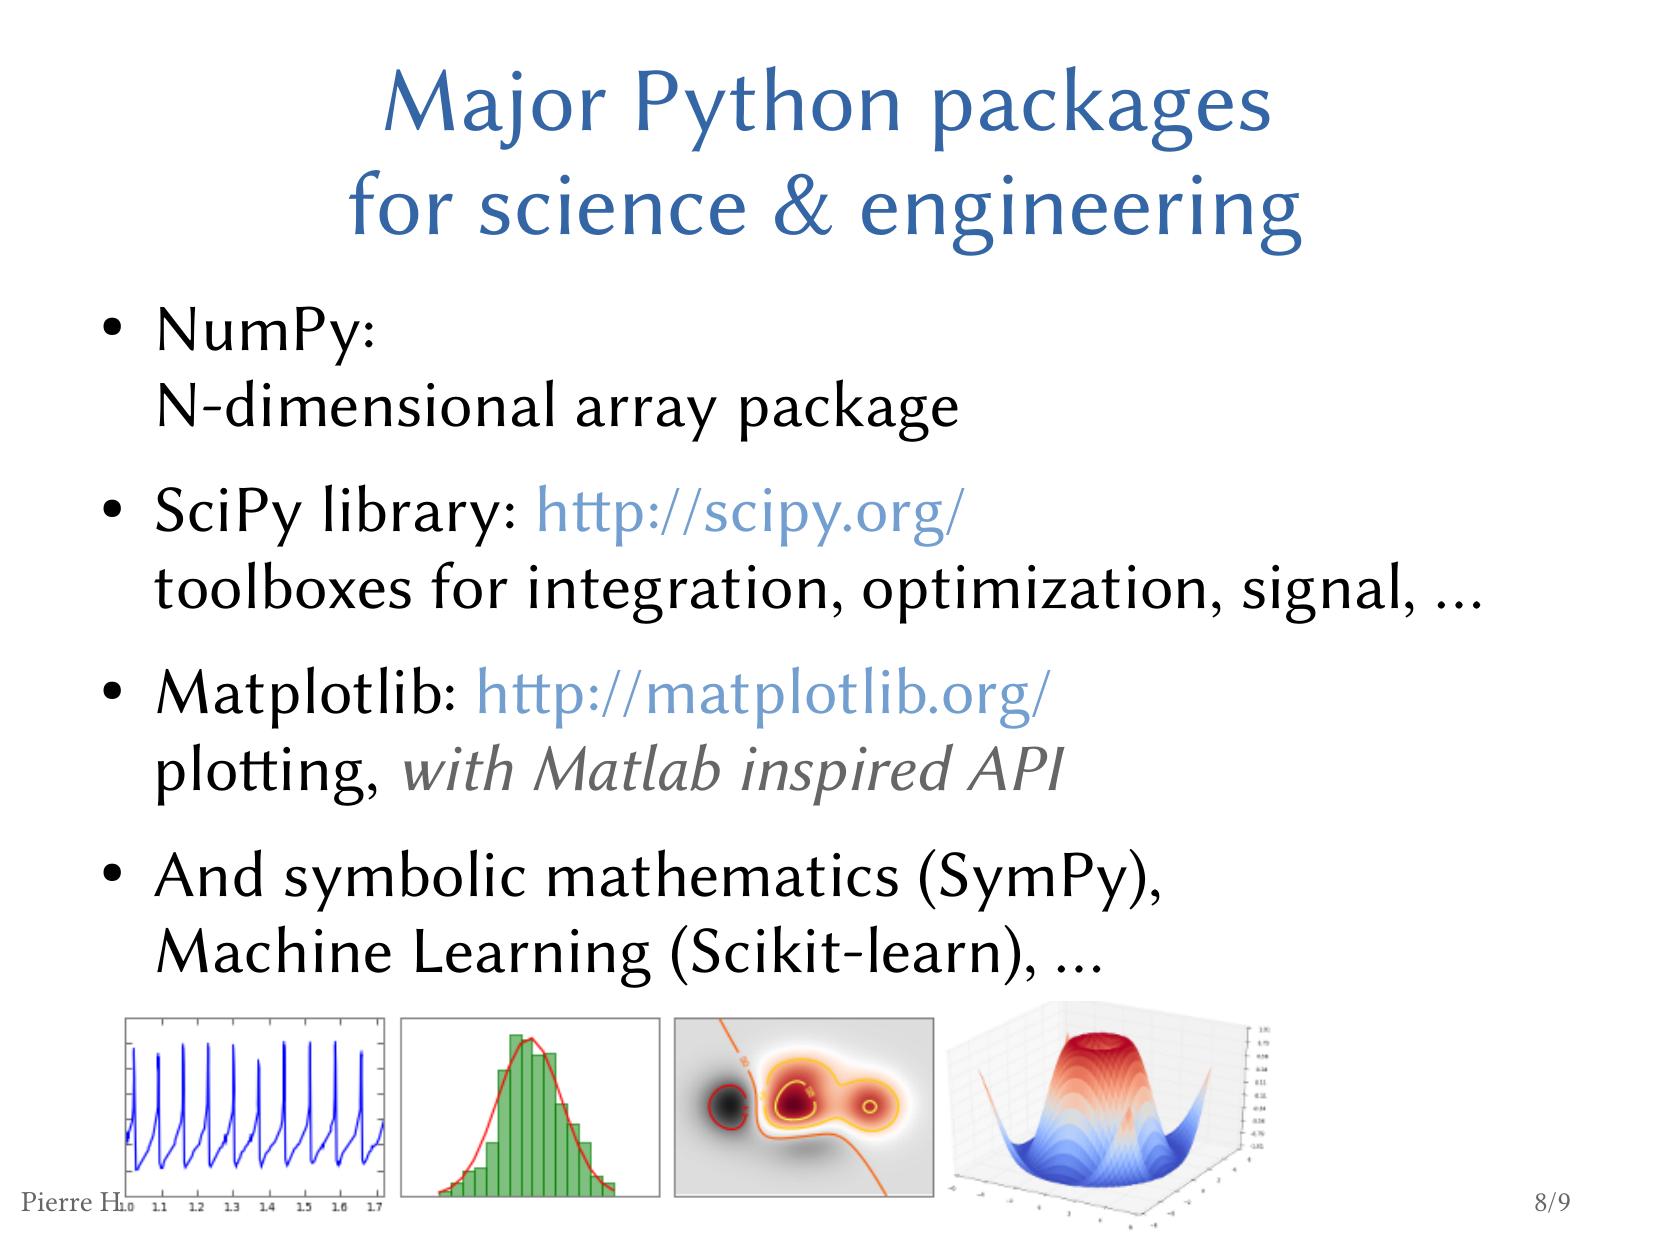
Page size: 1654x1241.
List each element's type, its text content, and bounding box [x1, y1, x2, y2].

title Major Python packages for science & engineering [82, 47, 1571, 259]
list NumPy: N-dimensional array package SciPy library: http://scipy.org/ toolboxes for integration, optimization, signal, ... Matplotlib: http://matplotlib.org/ plotting, with Matlab inspired API And symbolic mathematics (SymPy), Machine Learning (Scikit-learn), ... [82, 290, 1571, 1010]
picture [120, 1001, 1274, 1235]
